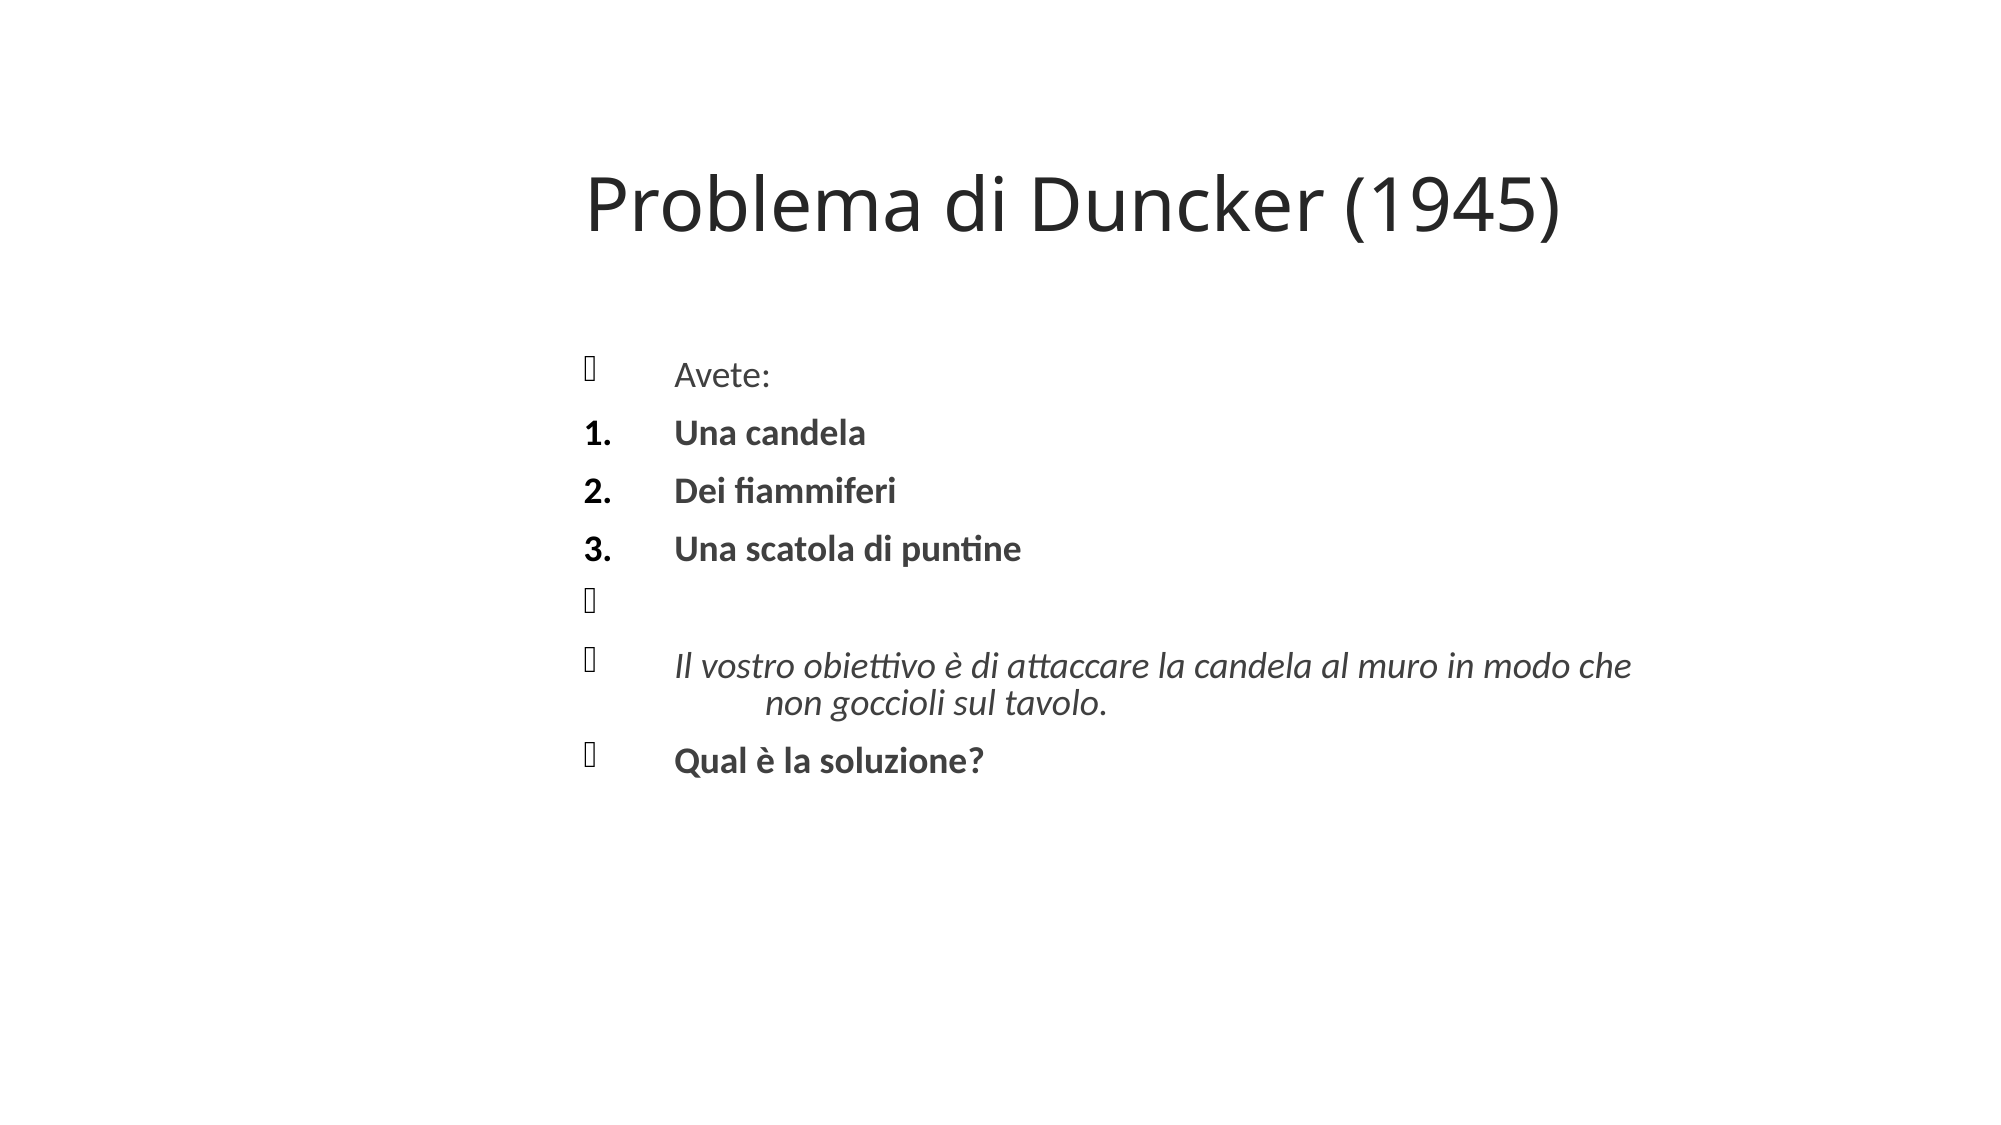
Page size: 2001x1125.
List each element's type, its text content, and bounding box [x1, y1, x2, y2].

title Problema di Duncker (1945) [569, 102, 1651, 313]
list Avete: Una candela Dei fiammiferi Una scatola di puntine Il vostro obiettivo è di attaccare la candela al muro in modo che non goccioli sul tavolo. Qual è la soluzione? [568, 350, 1651, 970]
